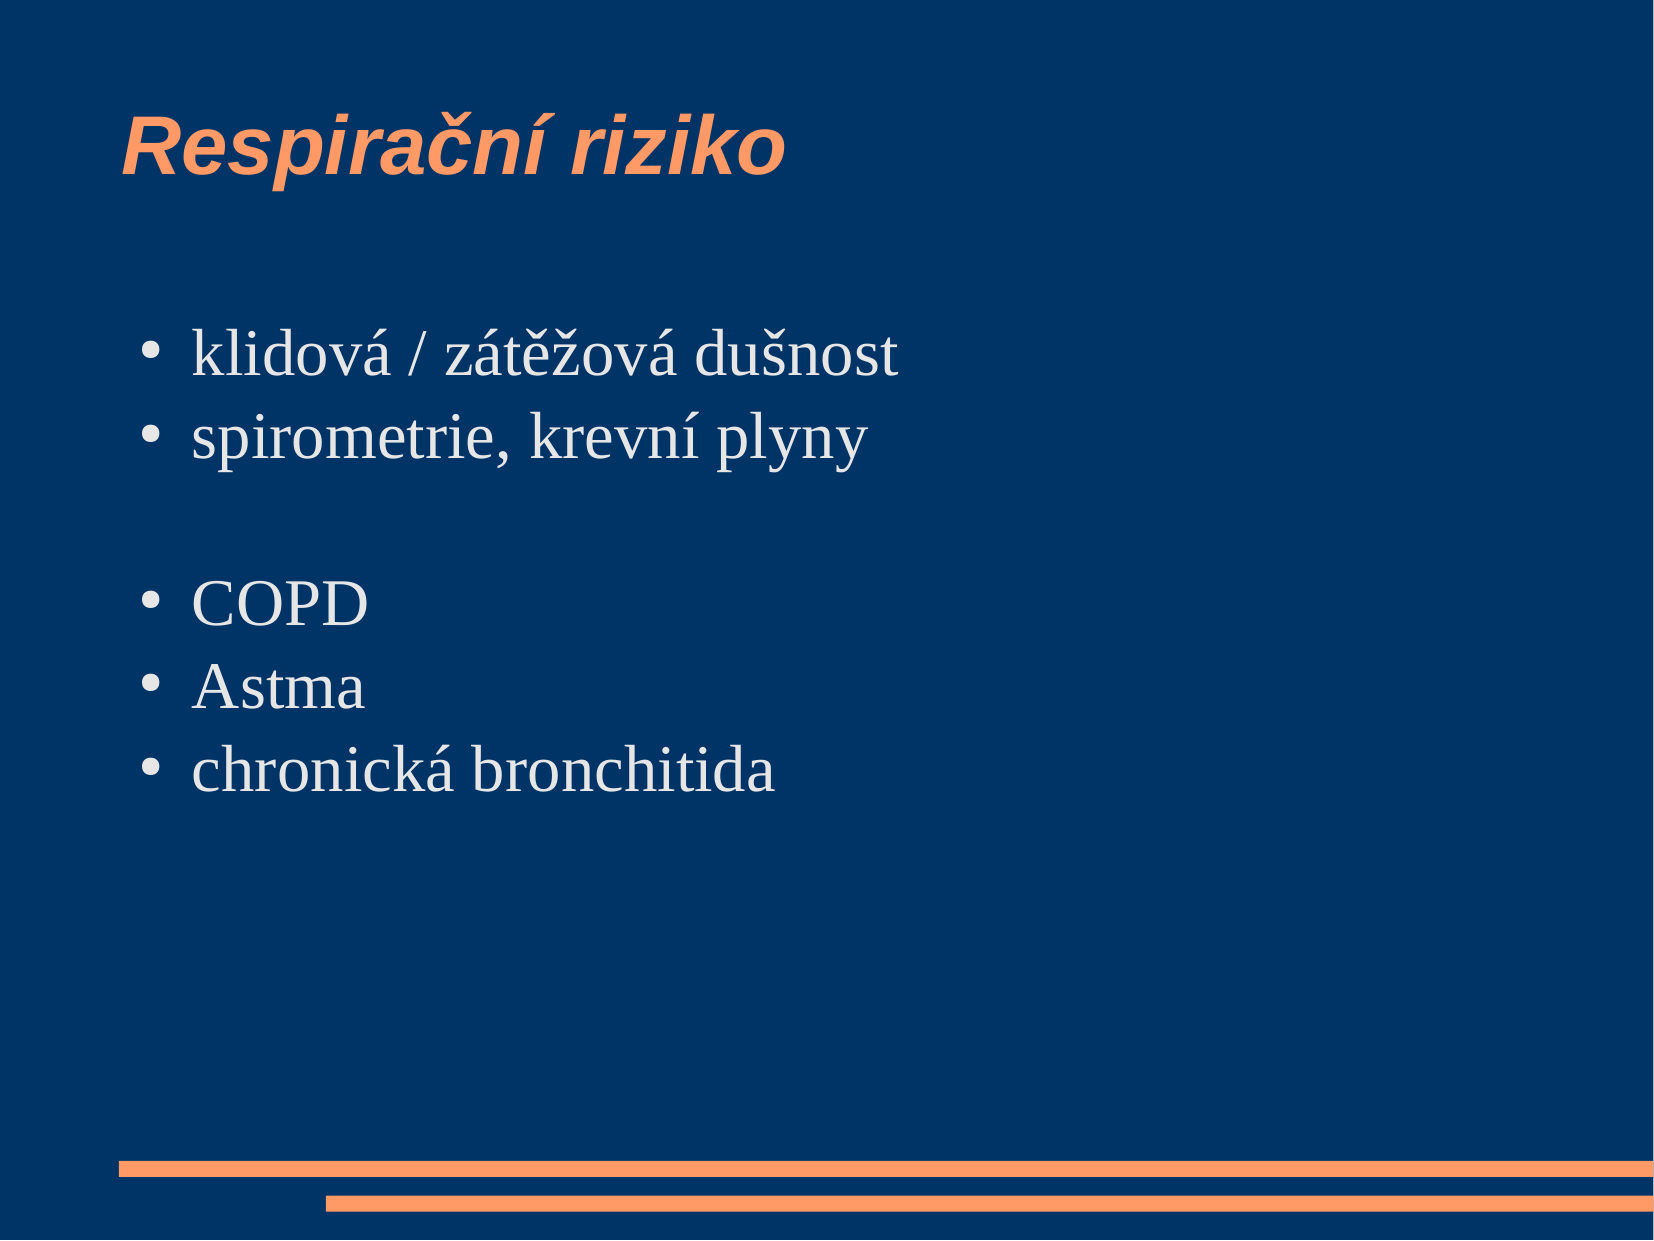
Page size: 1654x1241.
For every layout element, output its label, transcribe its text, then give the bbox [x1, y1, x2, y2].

title Respirační riziko [121, 46, 1534, 254]
list klidová / zátěžová dušnost spirometrie, krevní plyny COPD Astma chronická bronchitida [121, 322, 1561, 1133]
